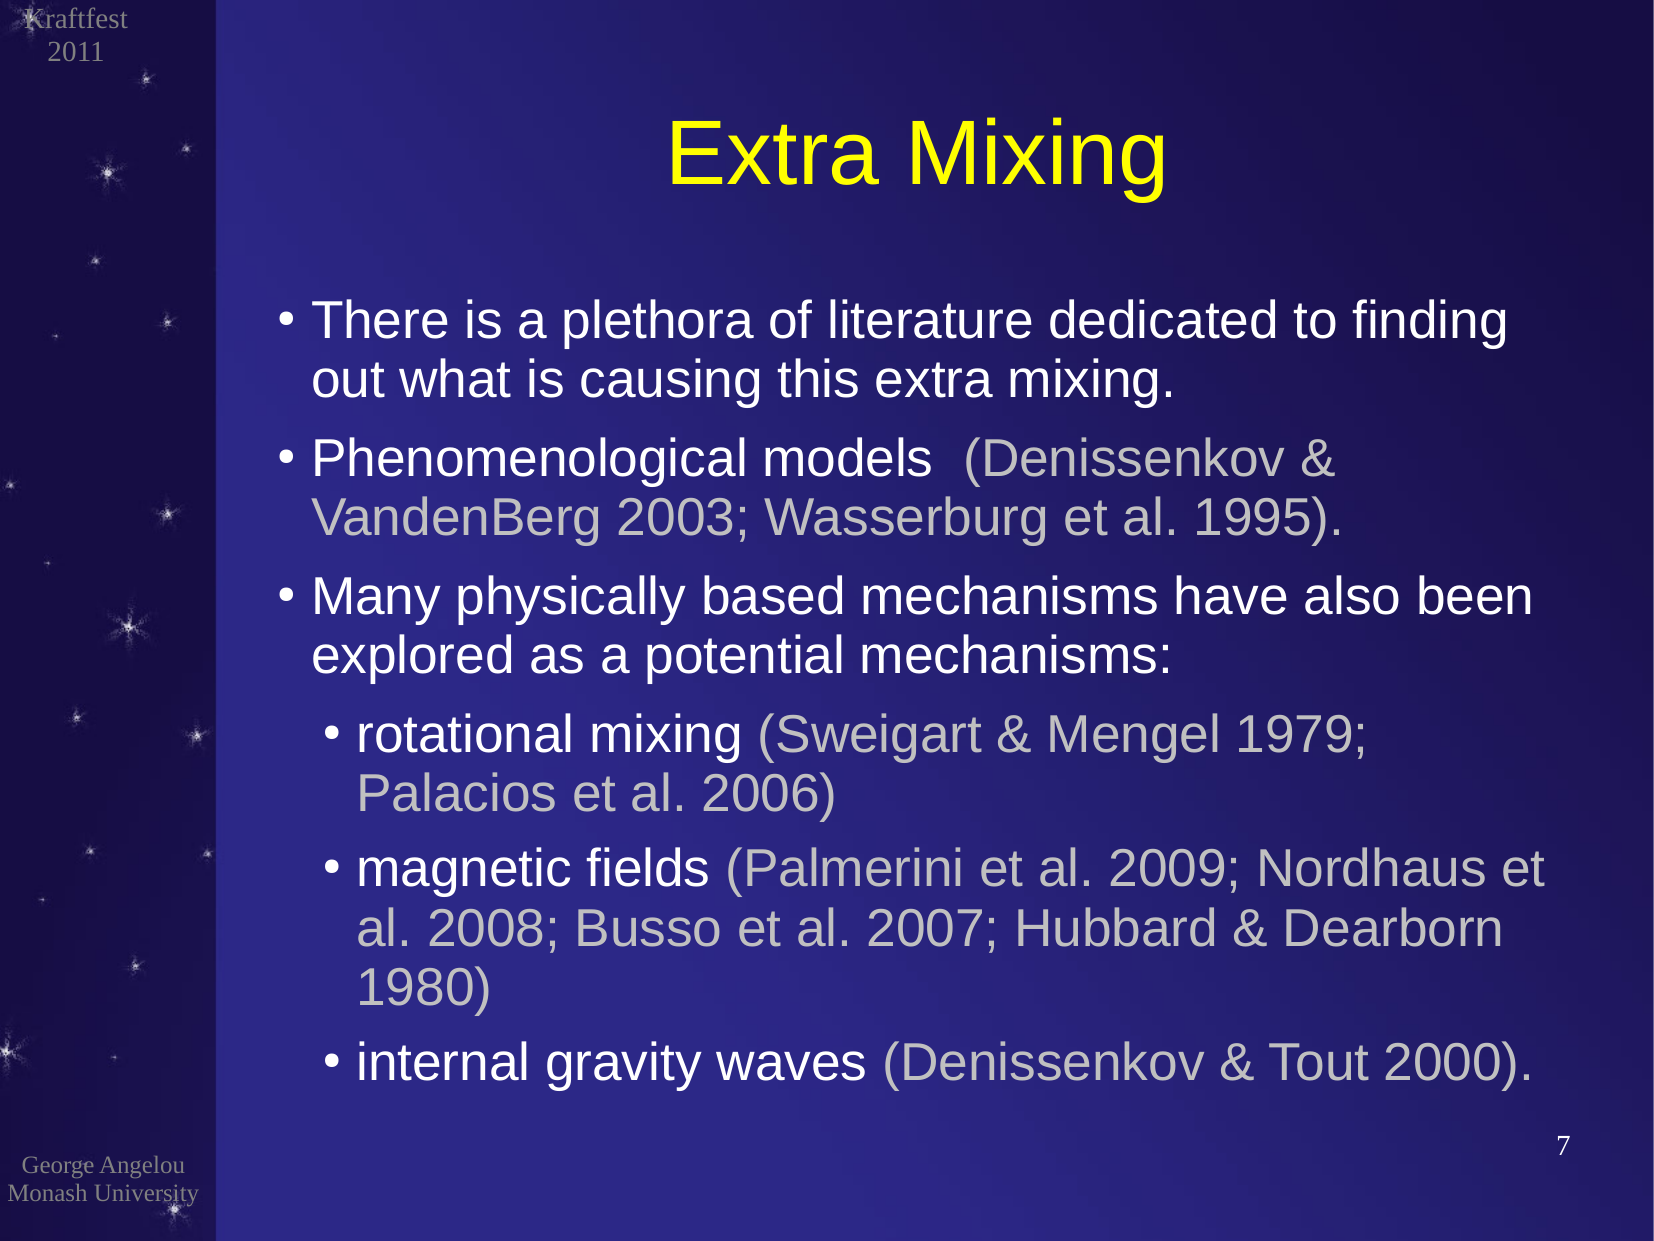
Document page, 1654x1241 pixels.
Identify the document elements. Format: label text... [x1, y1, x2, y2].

title Extra Mixing [265, 49, 1571, 257]
picture [0, 0, 1654, 1241]
list There is a plethora of literature dedicated to finding out what is causing this extra mixing. Phenomenological models (Denissenkov & VandenBerg 2003; Wasserburg et al. 1995). Many physically based mechanisms have also been explored as a potential mechanisms: rotational mixing (Sweigart & Mengel 1979; Palacios et al. 2006) magnetic fields (Palmerini et al. 2009; Nordhaus et al. 2008; Busso et al. 2007; Hubbard & Dearborn 1980) internal gravity waves (Denissenkov & Tout 2000). [265, 290, 1571, 1093]
